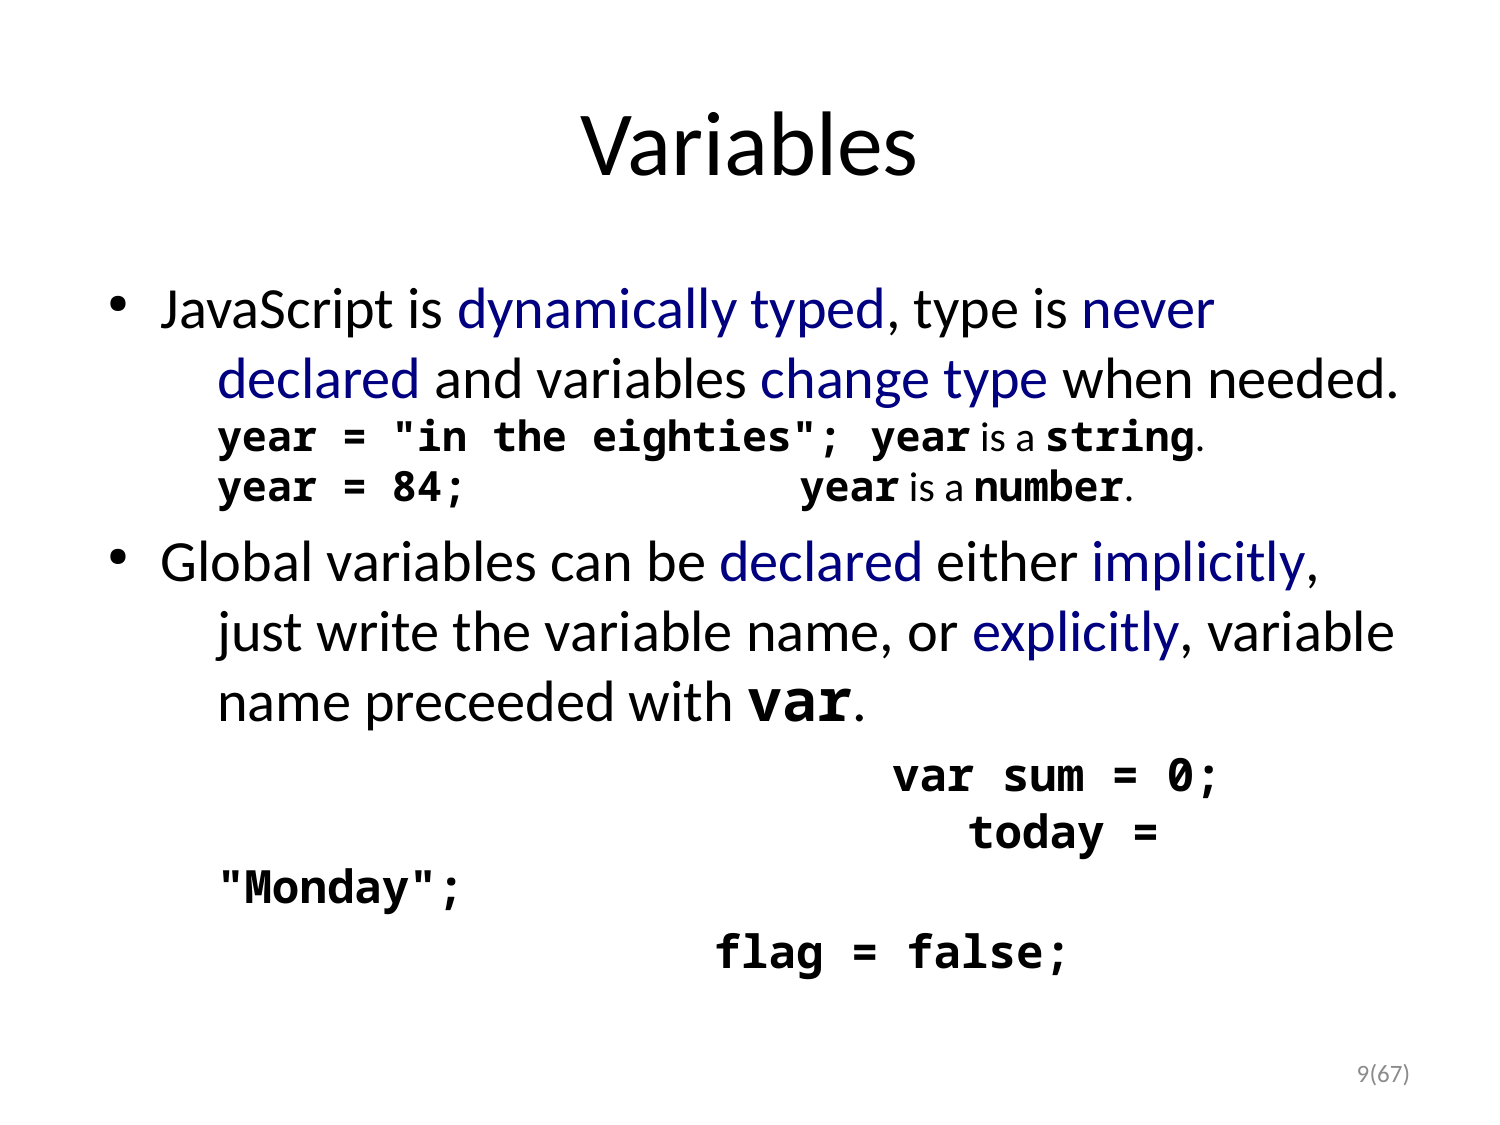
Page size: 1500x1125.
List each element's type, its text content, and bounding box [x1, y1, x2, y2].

list JavaScript is dynamically typed, type is never declared and variables change type when needed. year = "in the eighties"; year is a string. year = 84; year is a number. Global variables can be declared either implicitly, just write the variable name, or explicitly, variable name preceeded with var. var sum = 0; today = "Monday"; flag = false; [75, 262, 1425, 1005]
title Variables [75, 45, 1425, 233]
